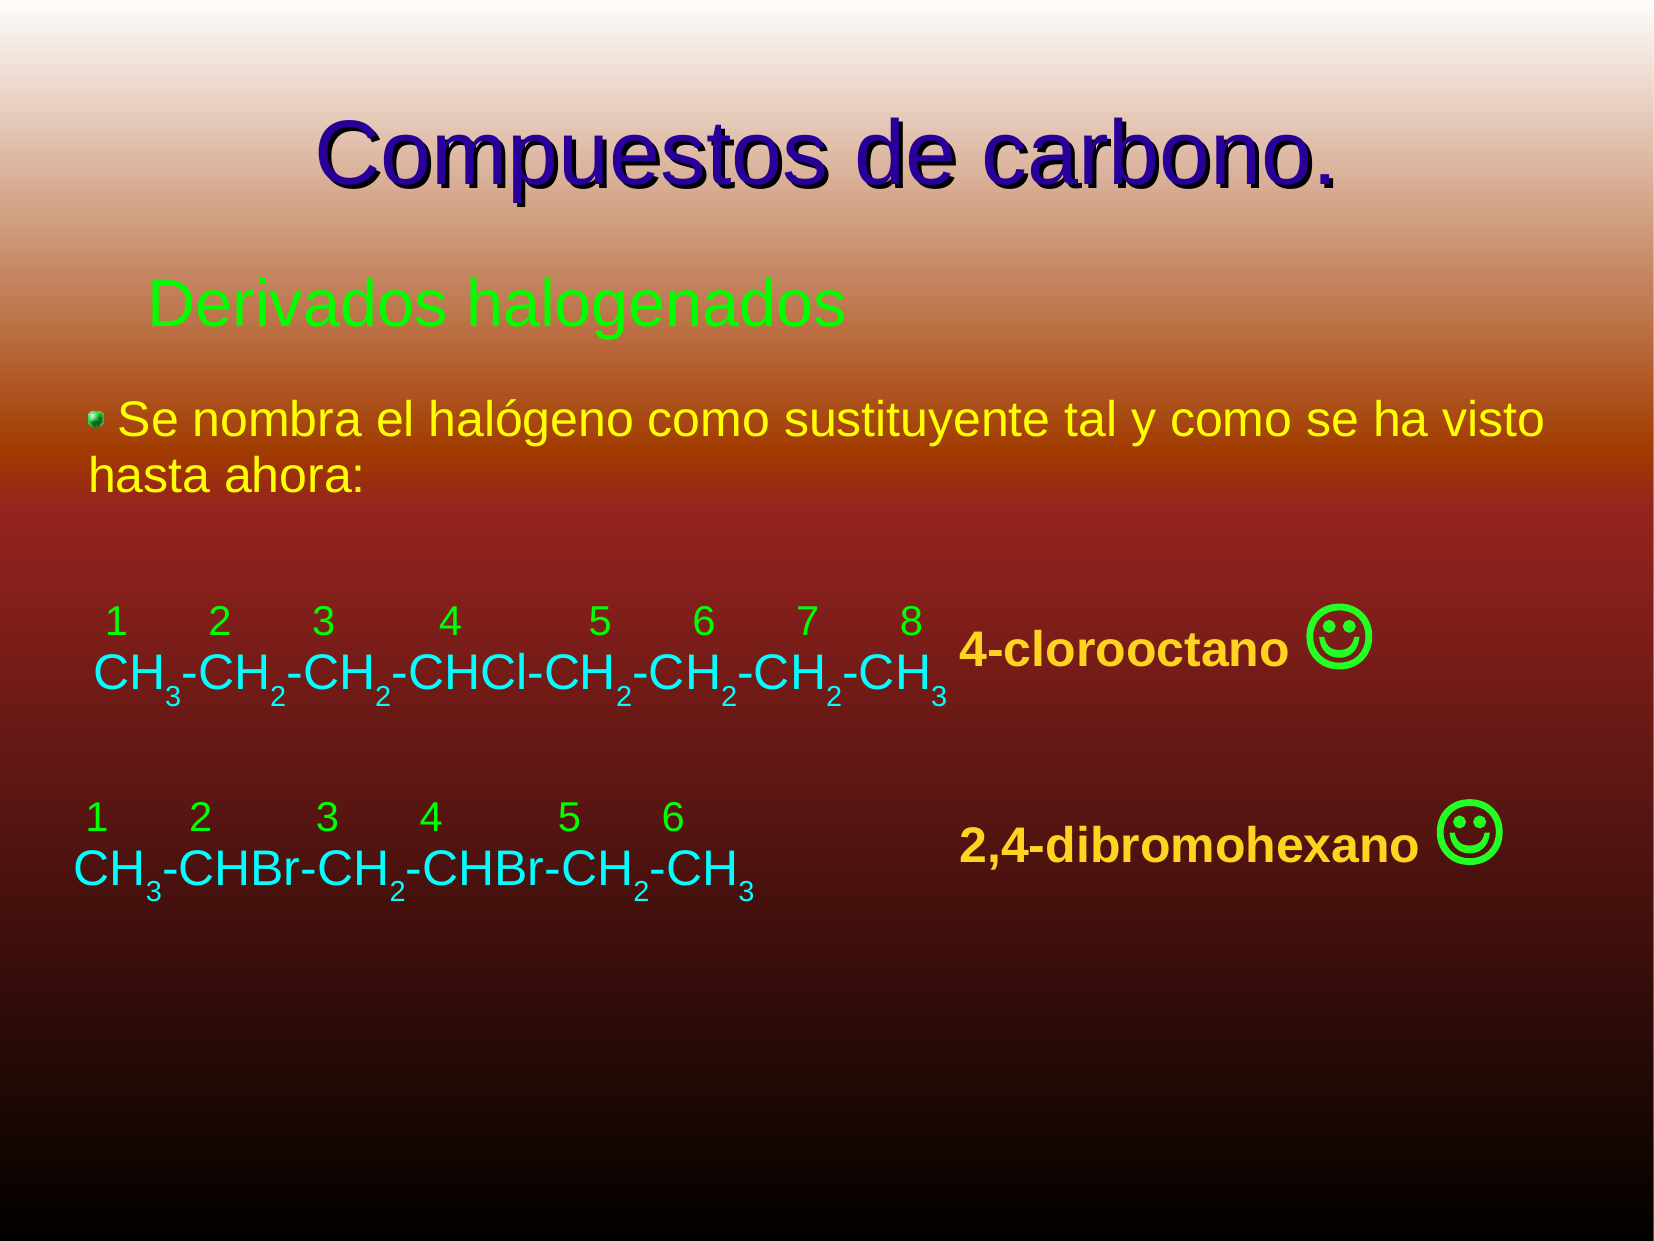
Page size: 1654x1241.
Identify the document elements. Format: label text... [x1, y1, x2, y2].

text_box 1 2 3 4 5 6 CH3-CHBr-CH2-CHBr-CH2-CH3 [59, 786, 1251, 916]
title Compuestos de carbono. [82, 49, 1571, 257]
text_box 1 2 3 4 5 6 7 8 CH3-CH2-CH2-CHCl-CH2-CH2-CH2-CH3 [78, 590, 1270, 720]
picture [0, 0, 1654, 1241]
text_box 4-clorooctano  [1270, 601, 1623, 709]
text_box 2,4-dibromohexano  [944, 797, 1623, 905]
text_box Se nombra el halógeno como sustituyente tal y como se ha visto hasta ahora: [73, 383, 1595, 513]
list Derivados halogenados [76, 265, 886, 355]
